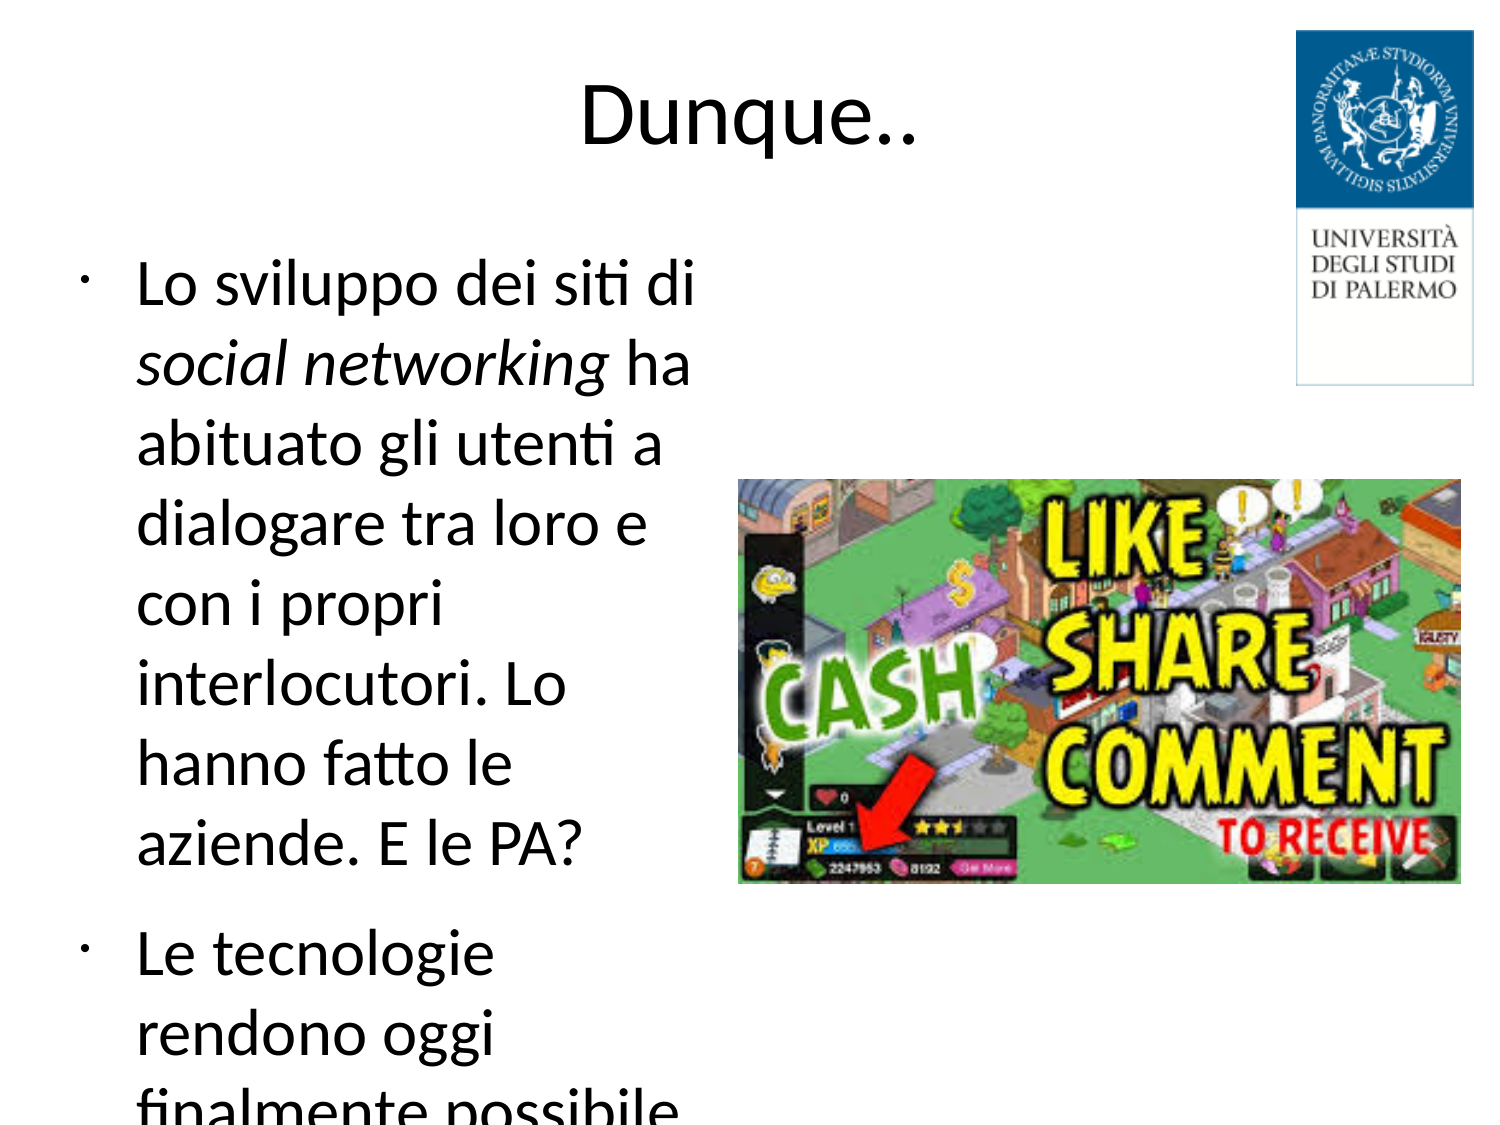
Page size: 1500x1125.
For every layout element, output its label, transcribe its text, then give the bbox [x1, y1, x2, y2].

list Lo sviluppo dei siti di social networking ha abituato gli utenti a dialogare tra loro e con i propri interlocutori. Lo hanno fatto le aziende. E le PA? Le tecnologie rendono oggi finalmente possibile non soltanto un processo informativo monodirezionale dalla PA verso il cittadino attraverso siti efficienti e strutturati ma, anche, una reale attività di ascolto da parte della PA delle istanze che provengono dai cittadini. Il vero valore aggiunto del Web 2.0 consiste nella creazione di una relazione di prossimità nuova e più efficace [64, 231, 728, 1064]
picture [738, 479, 1461, 884]
title Dunque.. [75, 45, 1296, 233]
picture [1296, 30, 1474, 386]
